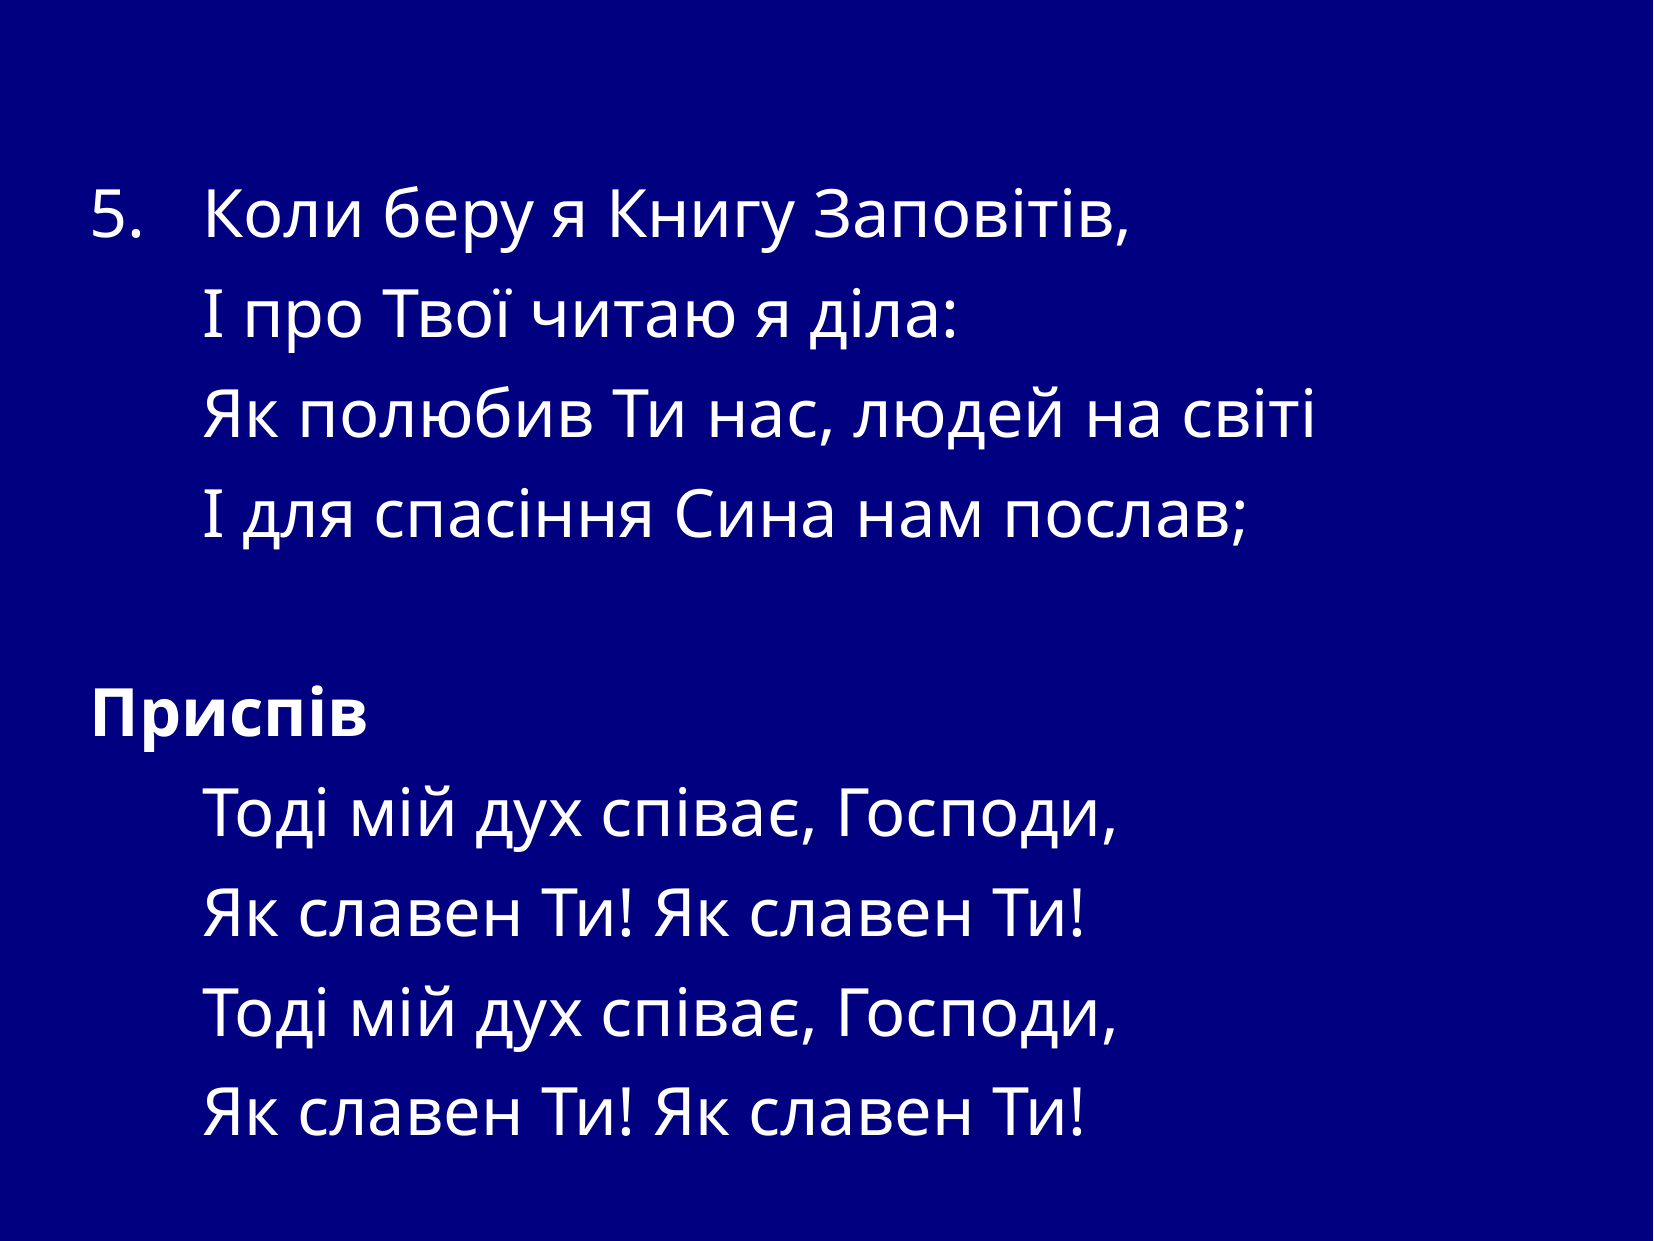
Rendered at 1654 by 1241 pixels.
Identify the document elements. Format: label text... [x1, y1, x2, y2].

text_box 5. Коли беру я Книгу Заповітів, І про Твої читаю я діла: Як полюбив Ти нас, людей на світі І для спасіння Сина нам послав; Приспів Тоді мій дух співає, Господи, Як славен Ти! Як славен Ти! Тоді мій дух співає, Господи, Як славен Ти! Як славен Ти! [75, 150, 1576, 1163]
